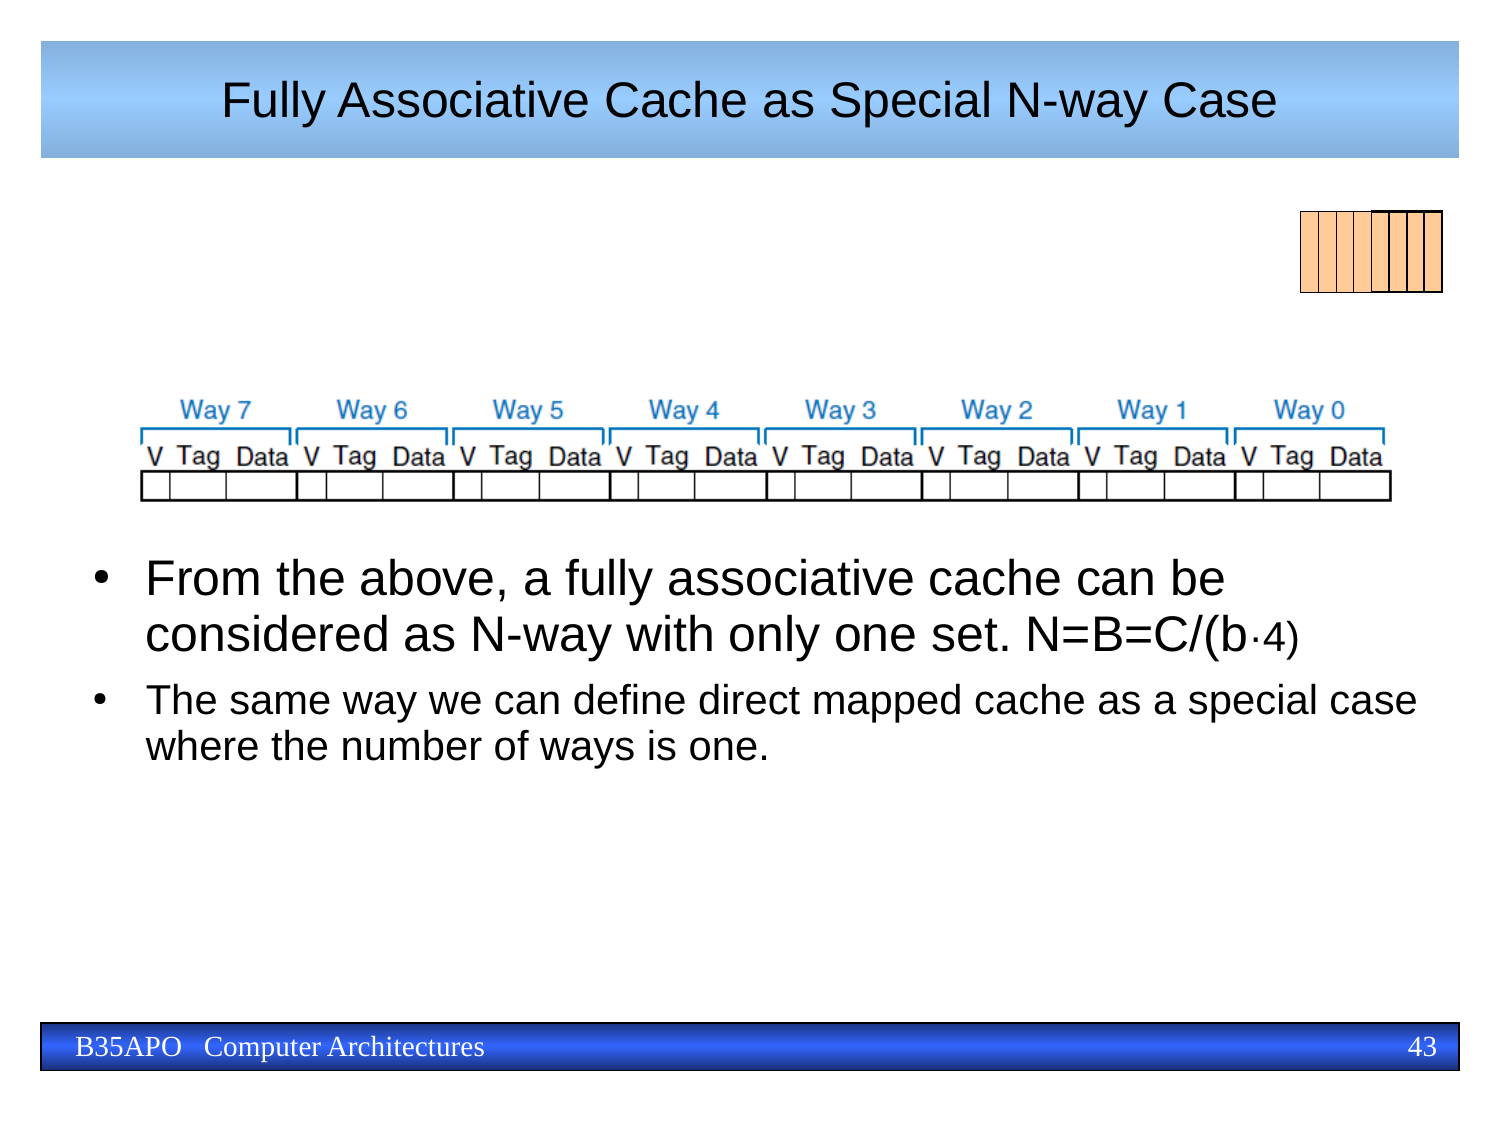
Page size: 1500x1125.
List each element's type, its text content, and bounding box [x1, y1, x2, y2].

table_header [1389, 163, 1407, 210]
title Fully Associative Cache as Special N-way Case [41, 41, 1459, 158]
table_header [1371, 163, 1389, 210]
table_header [1318, 163, 1336, 211]
table_cell [1408, 213, 1423, 291]
table_cell [1319, 212, 1336, 292]
table_cell [1354, 212, 1371, 292]
picture [124, 386, 1403, 513]
table_header [1300, 163, 1318, 211]
table_cell [1337, 212, 1353, 292]
table_cell [1425, 213, 1441, 291]
table_cell [1371, 293, 1407, 346]
table_cell [1390, 213, 1406, 291]
table_header [1336, 163, 1353, 211]
table_cell [1372, 213, 1388, 291]
table_cell [1407, 293, 1442, 346]
table_header [1424, 163, 1442, 210]
list From the above, a fully associative cache can be considered as N-way with only one set. N=B=C/(b·4) The same way we can define direct mapped cache as a special case where the number of ways is one. [75, 549, 1426, 976]
table_header [1407, 163, 1424, 210]
table_cell [1336, 293, 1371, 346]
table_cell [1300, 293, 1336, 346]
table_cell [1301, 212, 1318, 292]
table_header [1353, 163, 1371, 211]
